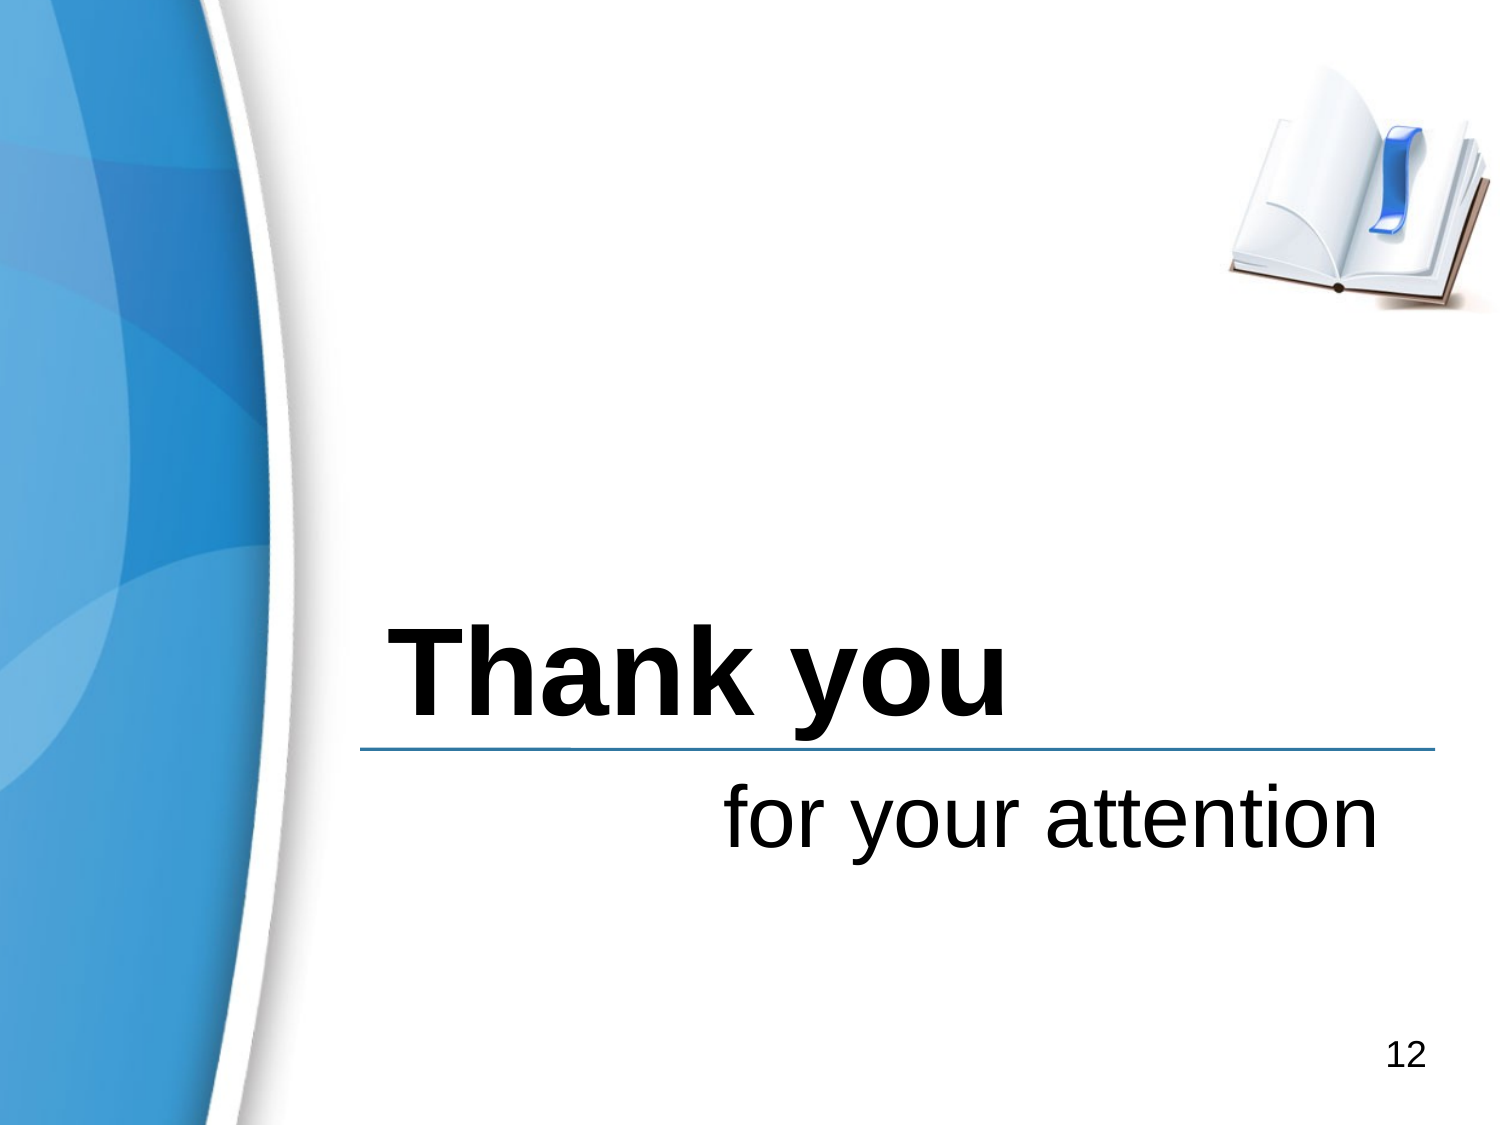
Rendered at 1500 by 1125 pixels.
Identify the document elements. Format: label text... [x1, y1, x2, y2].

title Thank you [371, 280, 1397, 749]
list for your attention [371, 752, 1397, 999]
